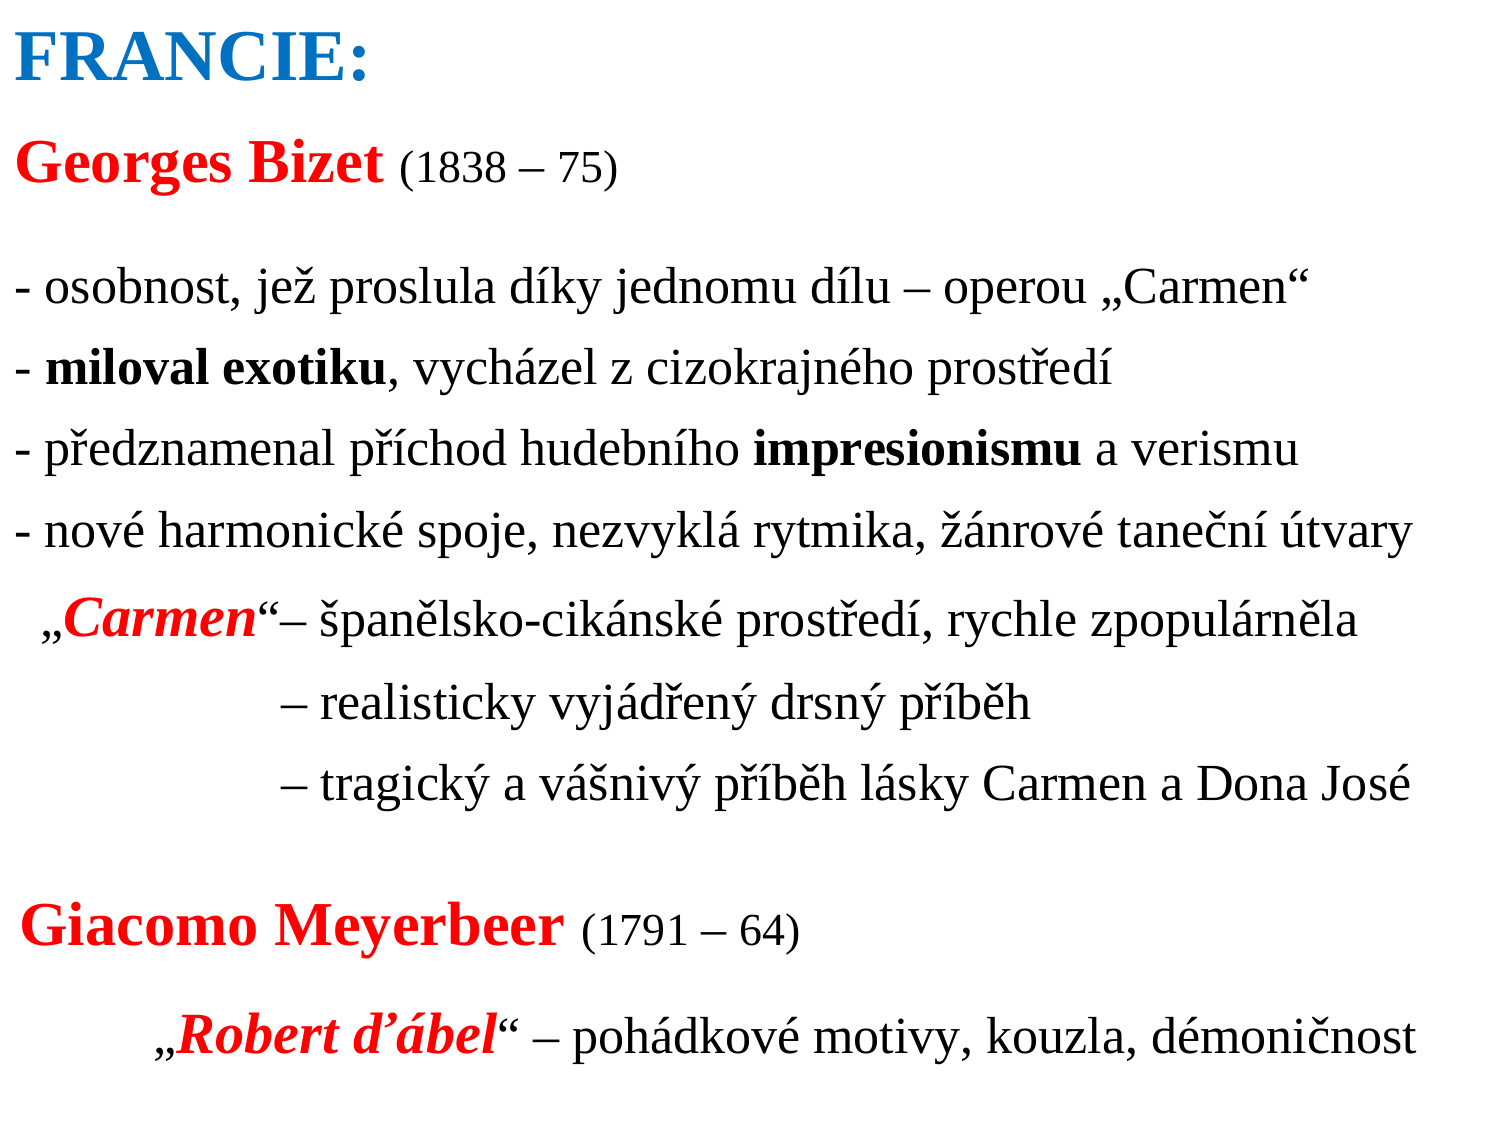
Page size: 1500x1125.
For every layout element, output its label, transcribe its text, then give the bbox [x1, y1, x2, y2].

text_box Giacomo Meyerbeer (1791 – 64) [4, 875, 816, 966]
text_box „Robert ďábel“ – pohádkové motivy, kouzla, démoničnost [139, 987, 1446, 1073]
text_box FRANCIE: [0, 0, 1500, 96]
text_box Georges Bizet (1838 – 75) [0, 112, 1500, 196]
text_box - osobnost, jež proslula díky jednomu dílu – operou „Carmen“ - miloval exotiku, vycházel z cizokrajného prostředí - předznamenal příchod hudebního impresionismu a verismu - nové harmonické spoje, nezvyklá rytmika, žánrové taneční útvary „Carmen“– španělsko-cikánské prostředí, rychle zpopulárněla – realisticky vyjádřený drsný příběh – tragický a vášnivý příběh lásky Carmen a Dona José [0, 224, 1500, 811]
